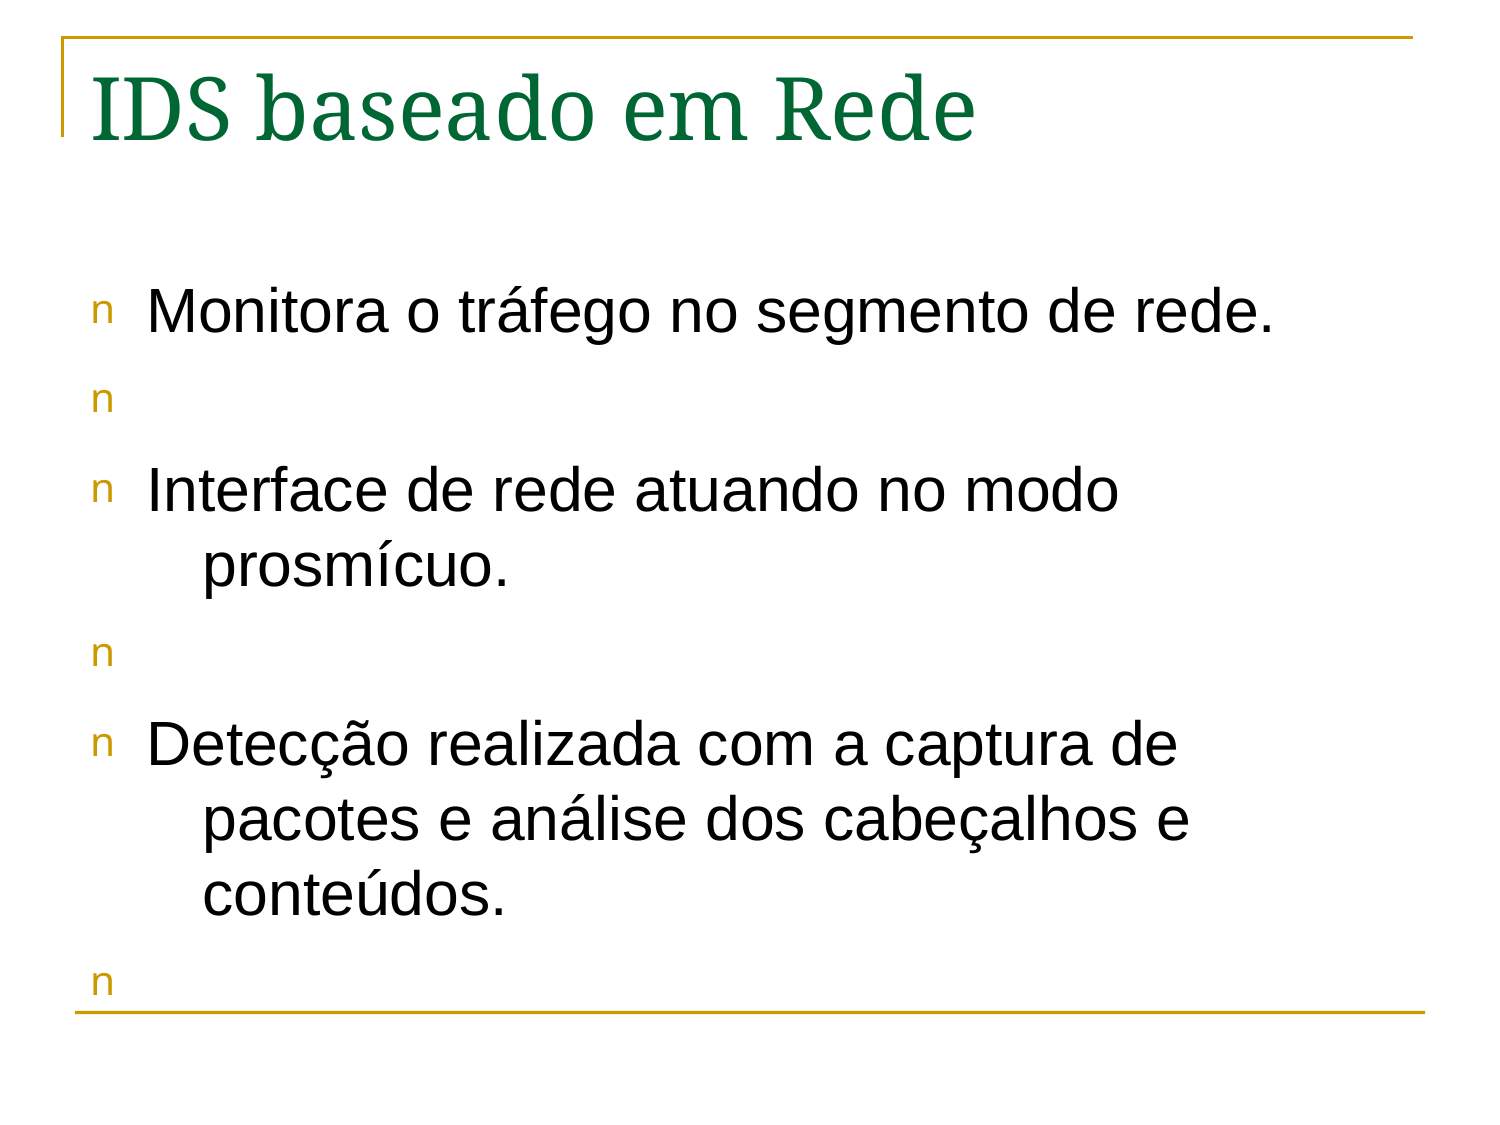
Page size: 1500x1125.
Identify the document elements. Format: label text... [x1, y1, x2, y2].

title IDS baseado em Rede [75, 45, 1426, 233]
list Monitora o tráfego no segmento de rede. Interface de rede atuando no modo prosmícuo. Detecção realizada com a captura de pacotes e análise dos cabeçalhos e conteúdos. [75, 262, 1426, 1006]
